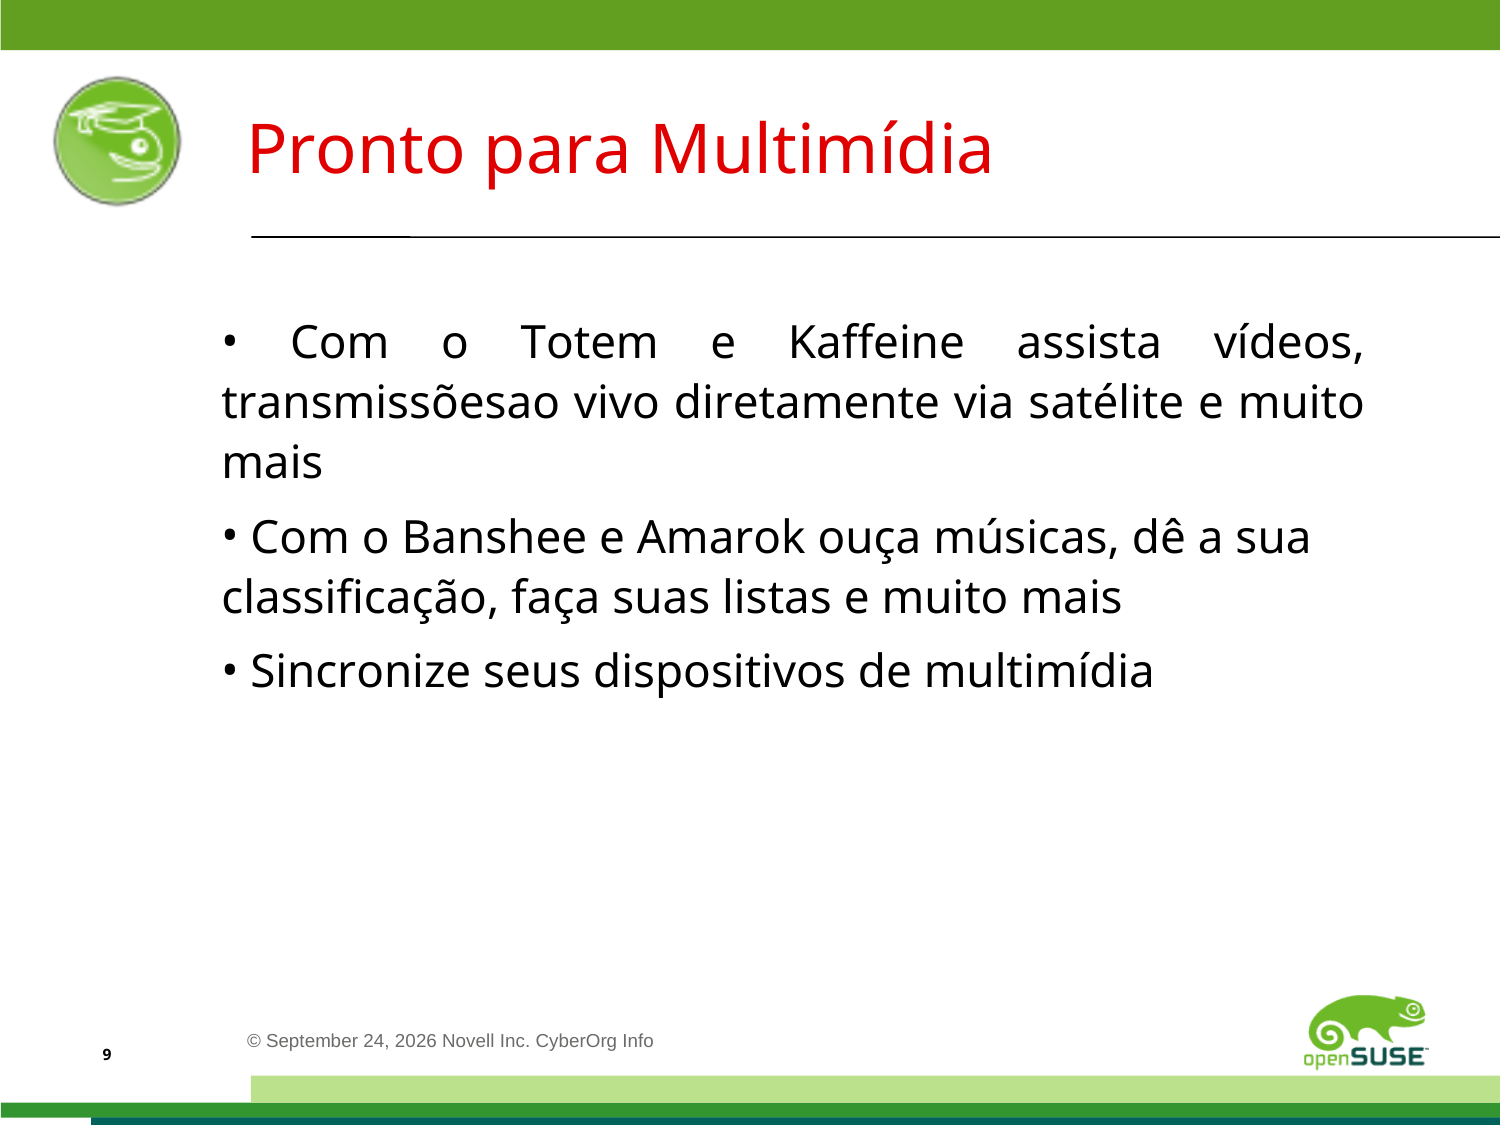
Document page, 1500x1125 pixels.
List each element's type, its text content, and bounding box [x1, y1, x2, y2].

title Pronto para Multimídia [246, 60, 1409, 239]
picture [1304, 995, 1429, 1071]
list Com o Totem e Kaffeine assista vídeos, transmissõesao vivo diretamente via satélite e muito mais Com o Banshee e Amarok ouça músicas, dê a sua classificação, faça suas listas e muito mais Sincronize seus dispositivos de multimídia [206, 303, 1423, 614]
picture [51, 74, 186, 211]
